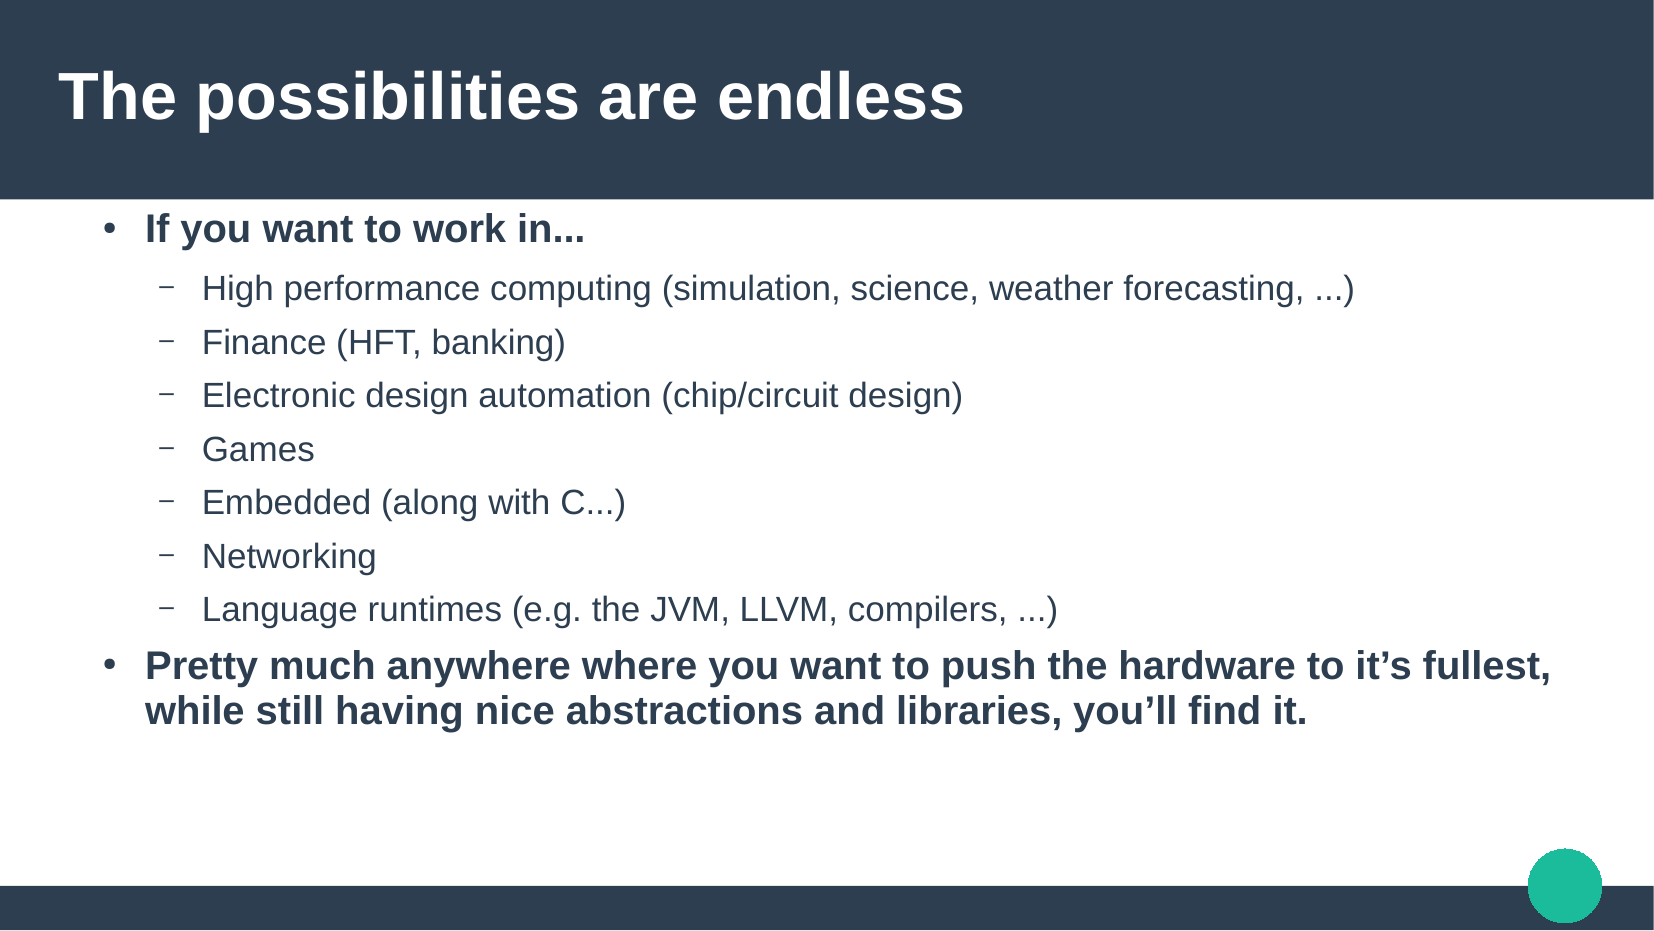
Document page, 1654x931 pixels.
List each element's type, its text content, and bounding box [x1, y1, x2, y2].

title The possibilities are endless [59, 37, 1595, 155]
list If you want to work in... High performance computing (simulation, science, weather forecasting, ...) Finance (HFT, banking) Electronic design automation (chip/circuit design) Games Embedded (along with C...) Networking Language runtimes (e.g. the JVM, LLVM, compilers, ...) Pretty much anywhere where you want to push the hardware to it’s fullest, while still having nice abstractions and libraries, you’ll find it. [88, 206, 1565, 739]
